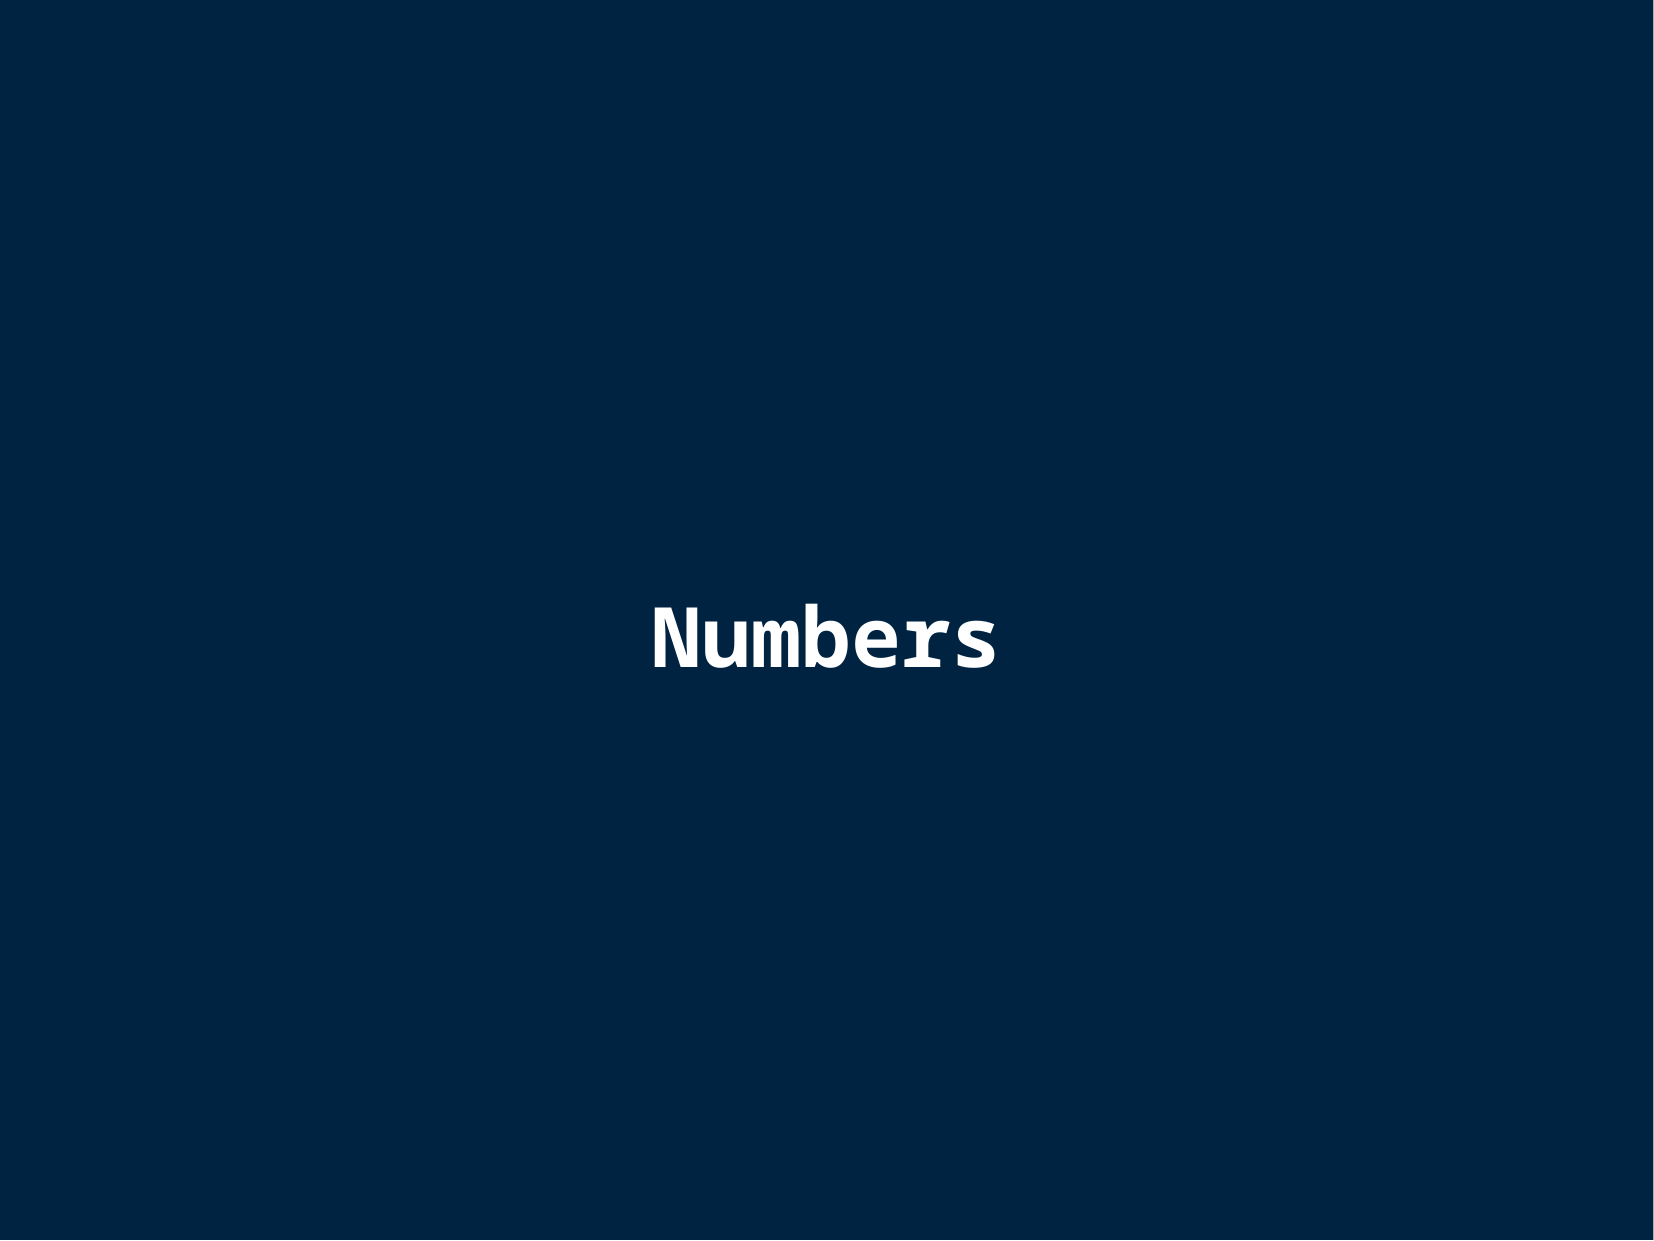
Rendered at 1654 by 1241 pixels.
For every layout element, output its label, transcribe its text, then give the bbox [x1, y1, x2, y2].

text_box Numbers [261, 571, 1393, 670]
